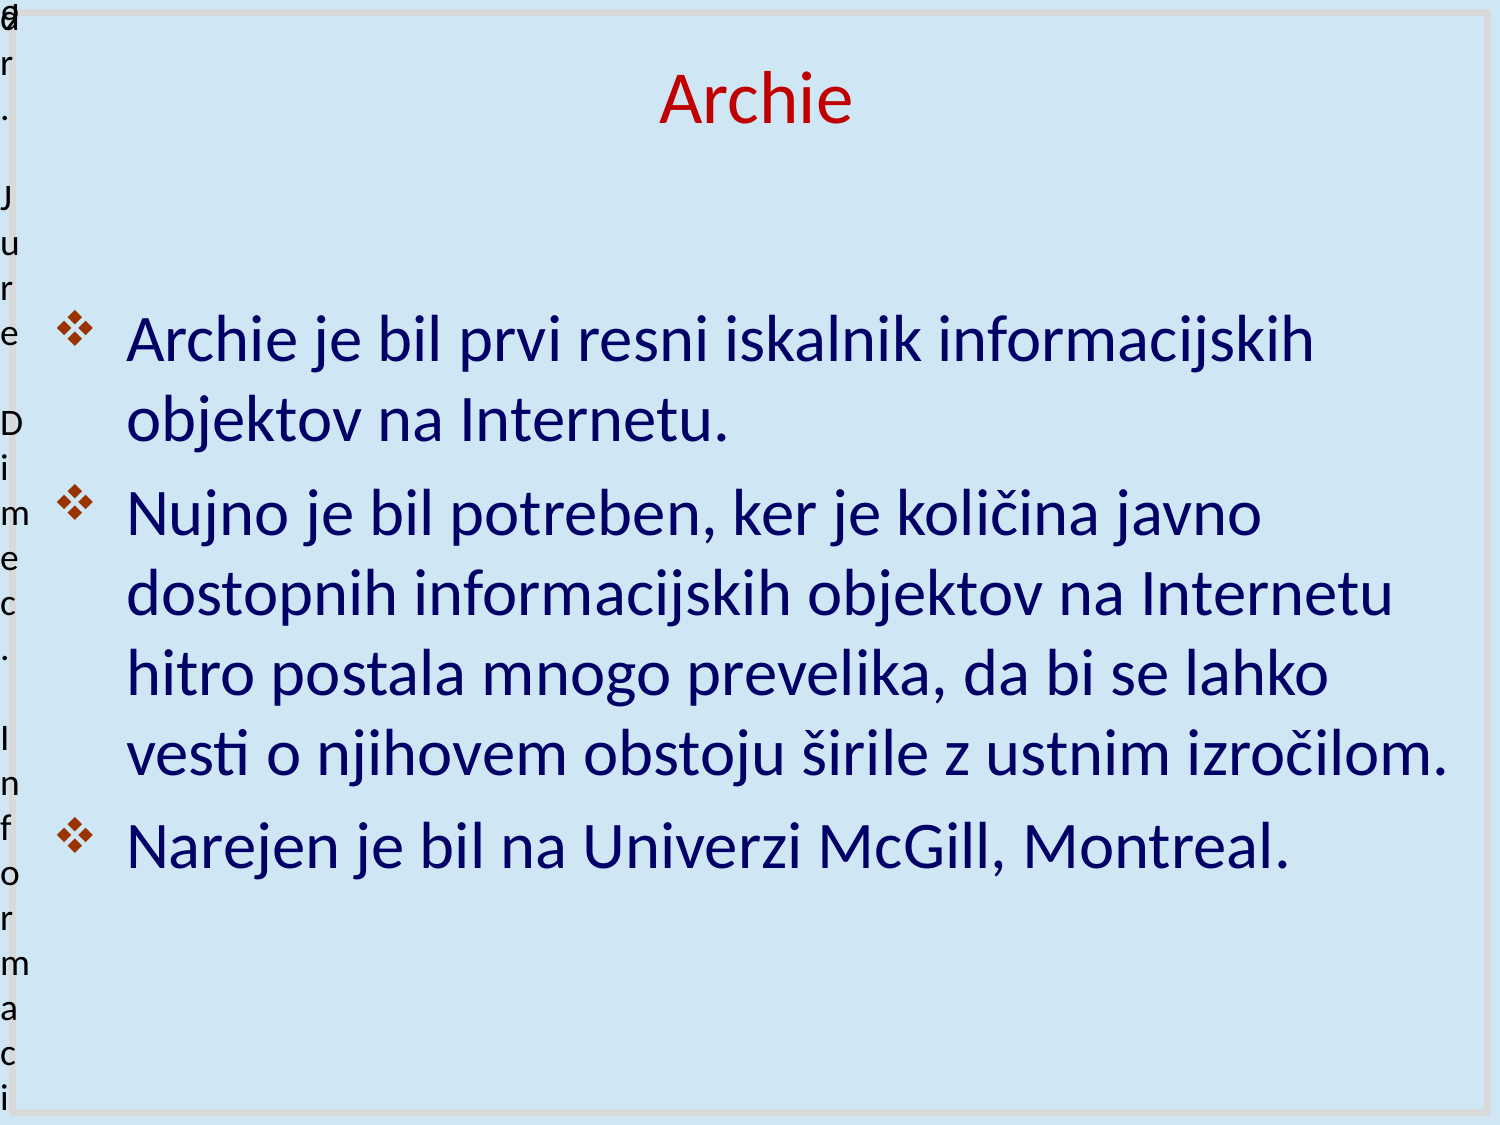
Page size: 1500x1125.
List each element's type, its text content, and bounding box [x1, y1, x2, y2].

title Archie [37, 37, 1475, 150]
list Archie je bil prvi resni iskalnik informacijskih objektov na Internetu. Nujno je bil potreben, ker je količina javno dostopnih informacijskih objektov na Internetu hitro postala mnogo prevelika, da bi se lahko vesti o njihovem obstoju širile z ustnim izročilom. Narejen je bil na Univerzi McGill, Montreal. [37, 287, 1475, 1050]
